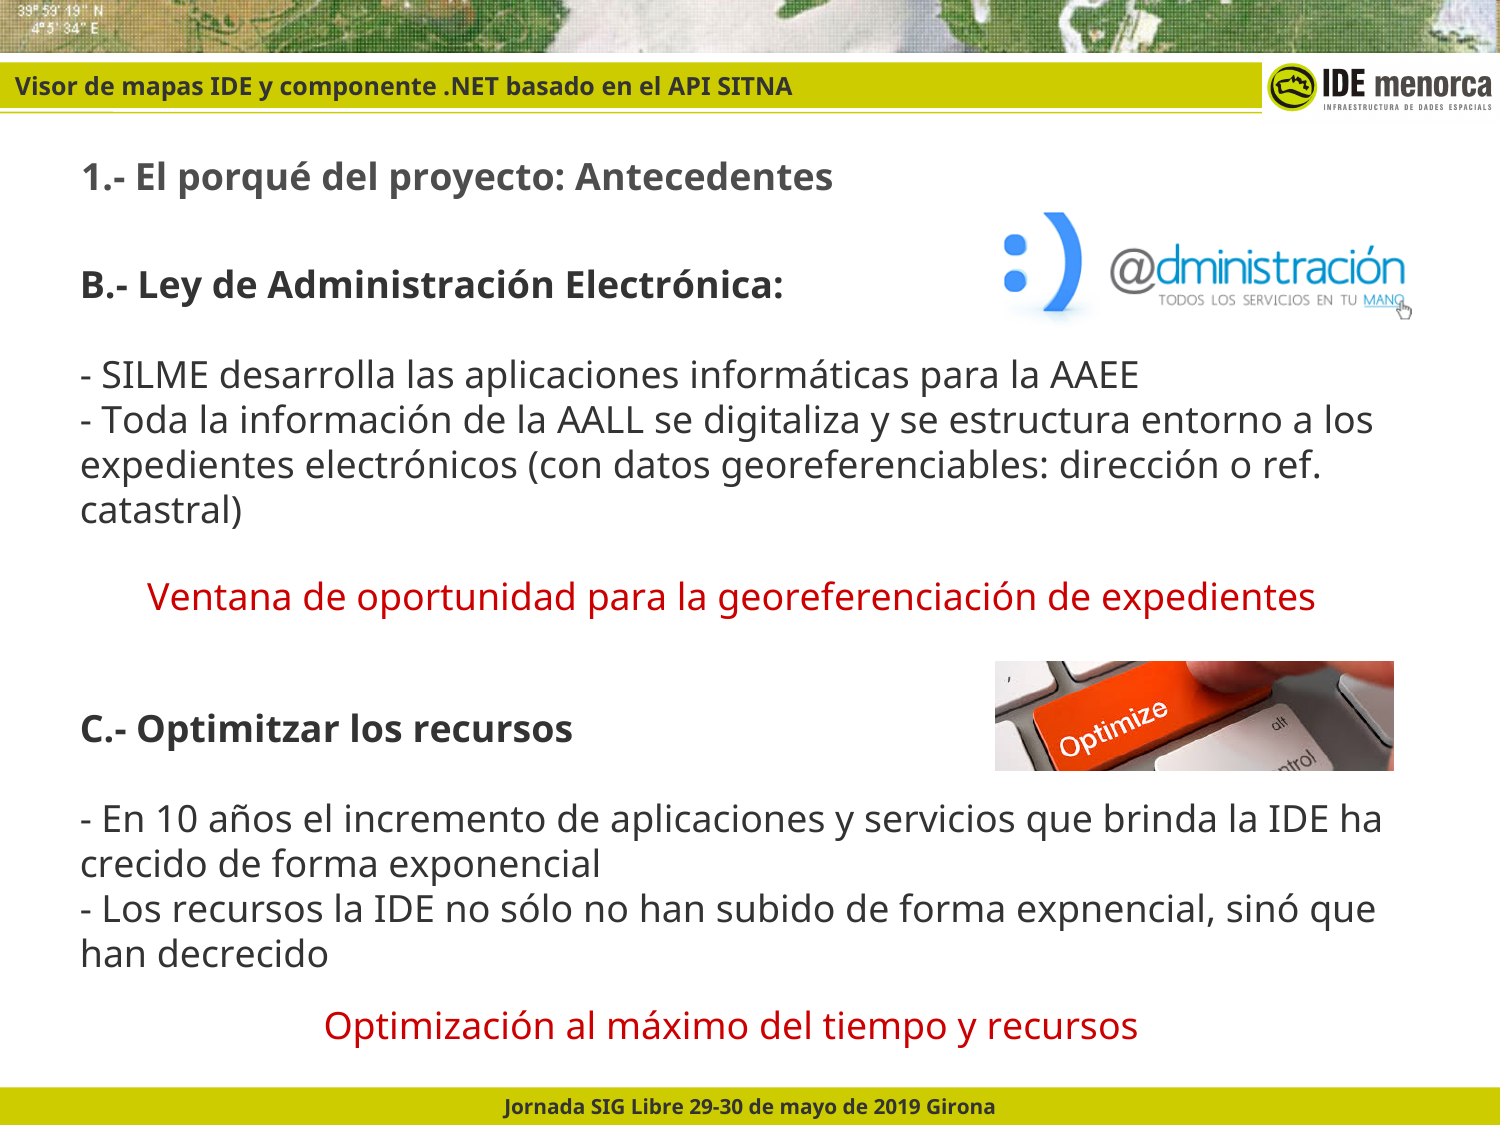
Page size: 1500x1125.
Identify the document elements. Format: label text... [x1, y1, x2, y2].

text_box Jornada SIG Libre 29-30 de mayo de 2019 Girona [0, 1087, 1500, 1125]
picture [1003, 212, 1412, 331]
picture [995, 661, 1394, 771]
text_box 1.- El porqué del proyecto: Antecedentes [66, 145, 1420, 206]
text_box B.- Ley de Administración Electrónica: - SILME desarrolla las aplicaciones informáticas para la AAEE - Toda la información de la AALL se digitaliza y se estructura entorno a los expedientes electrónicos (con datos georeferenciables: dirección o ref. catastral) [64, 253, 1436, 540]
text_box Visor de mapas IDE y componente .NET basado en el API SITNA [0, 62, 1262, 108]
text_box C.- Optimitzar los recursos - En 10 años el incremento de aplicaciones y servicios que brinda la IDE ha crecido de forma exponencial - Los recursos la IDE no sólo no han subido de forma expnencial, sinó que han decrecido [65, 696, 1465, 983]
picture [0, 0, 1500, 126]
text_box Optimización al máximo del tiempo y recursos [87, 994, 1376, 1055]
text_box Ventana de oportunidad para la georeferenciación de expedientes [88, 565, 1376, 626]
